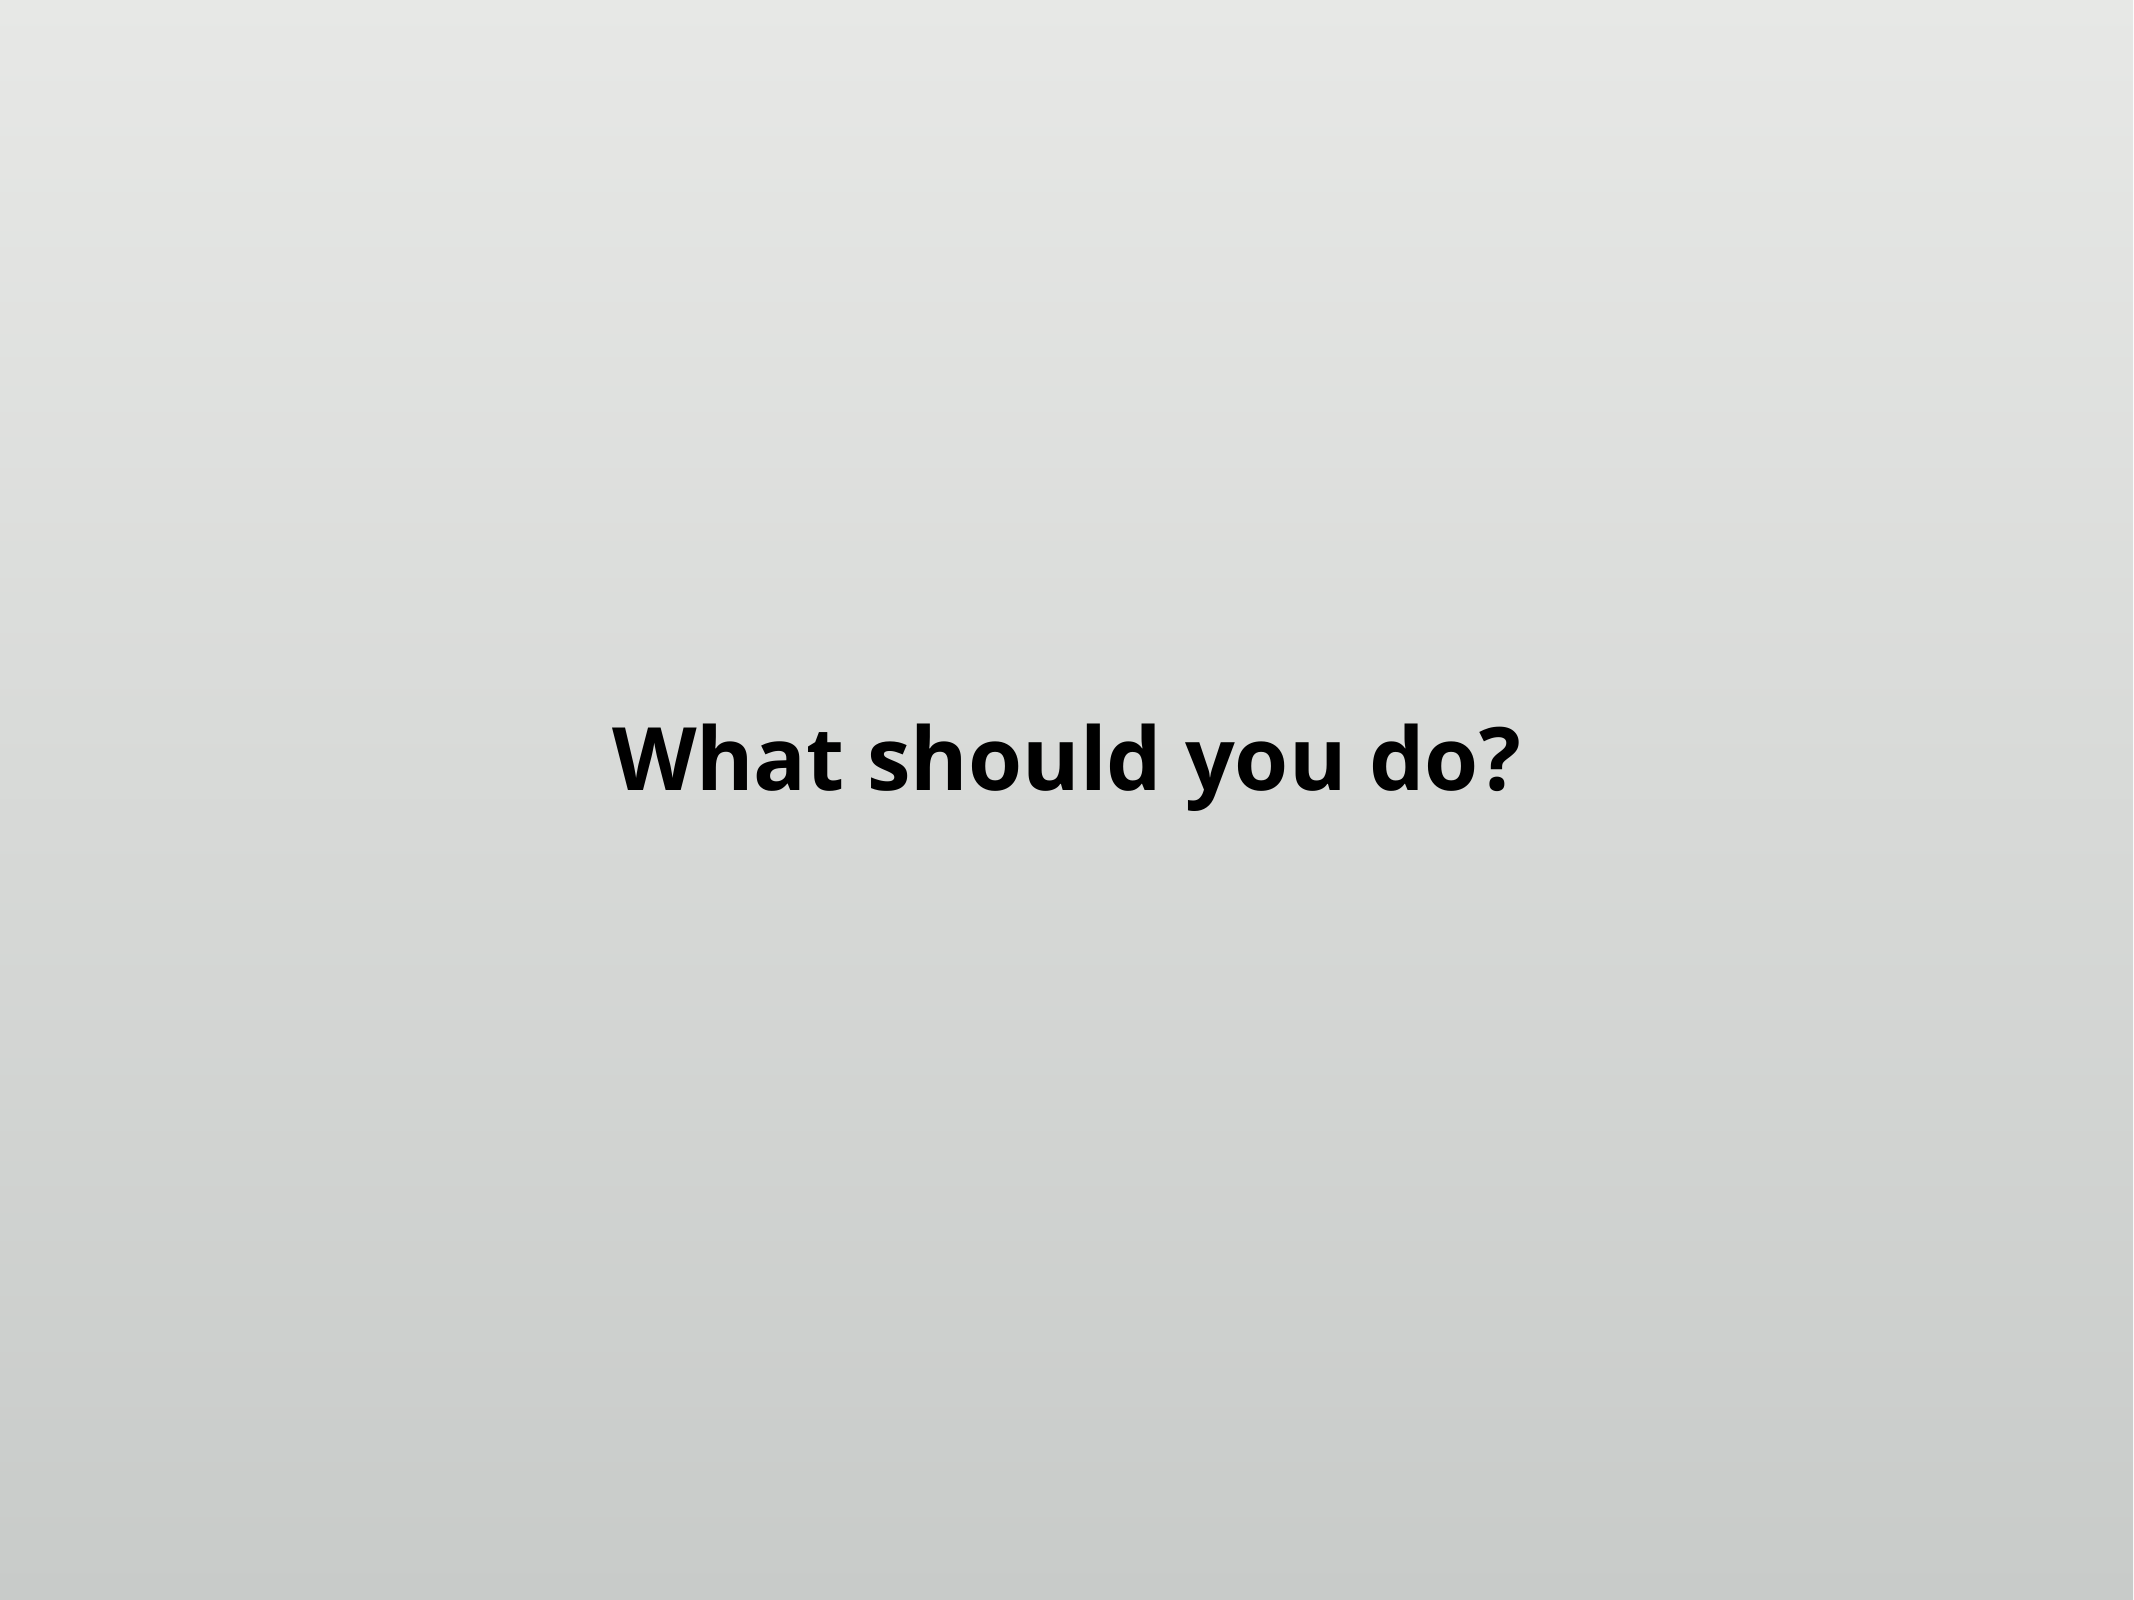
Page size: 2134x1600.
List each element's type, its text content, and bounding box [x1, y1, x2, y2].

title What should you do? [93, 495, 2040, 1017]
